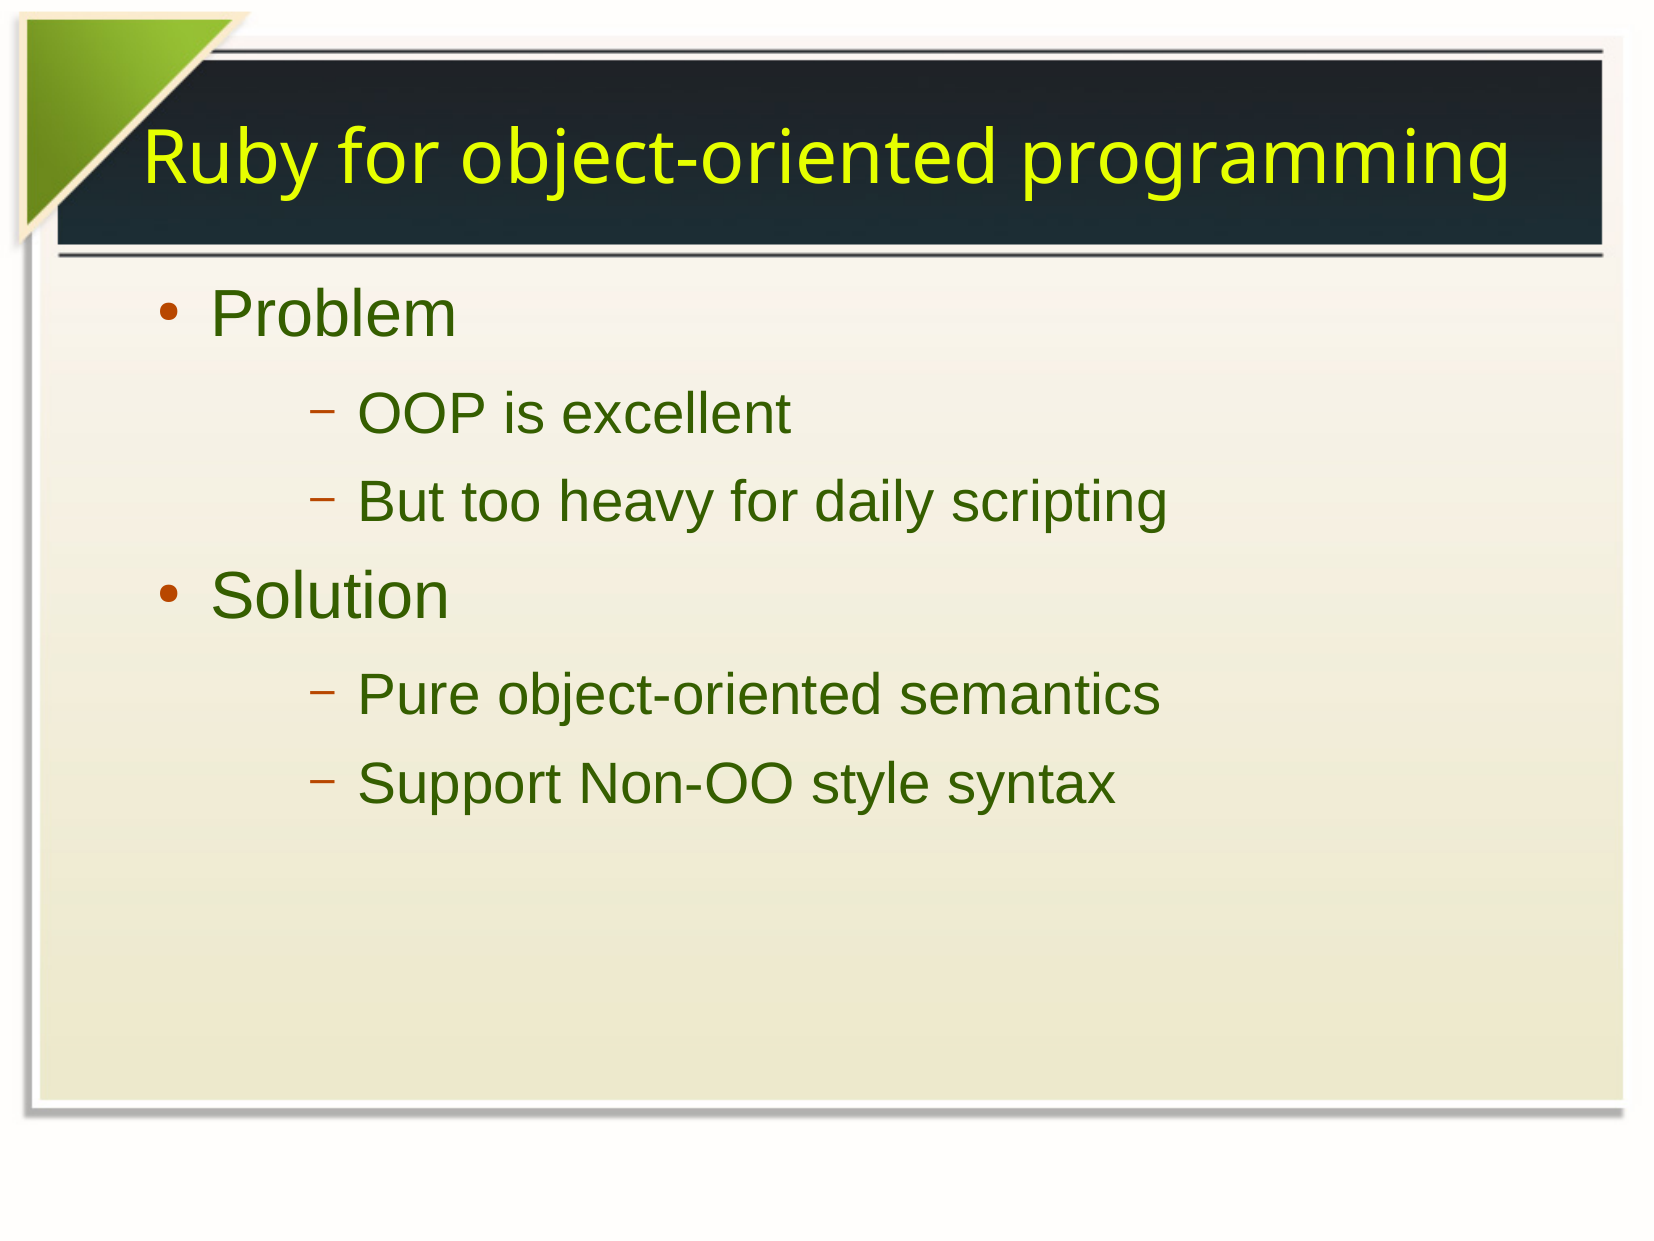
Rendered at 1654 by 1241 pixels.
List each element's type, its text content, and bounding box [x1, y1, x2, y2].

list Problem OOP is excellent But too heavy for daily scripting Solution Pure object-oriented semantics Support Non-OO style syntax [121, 276, 1534, 1087]
title Ruby for object-oriented programming [121, 73, 1534, 237]
picture [0, 0, 1654, 1241]
